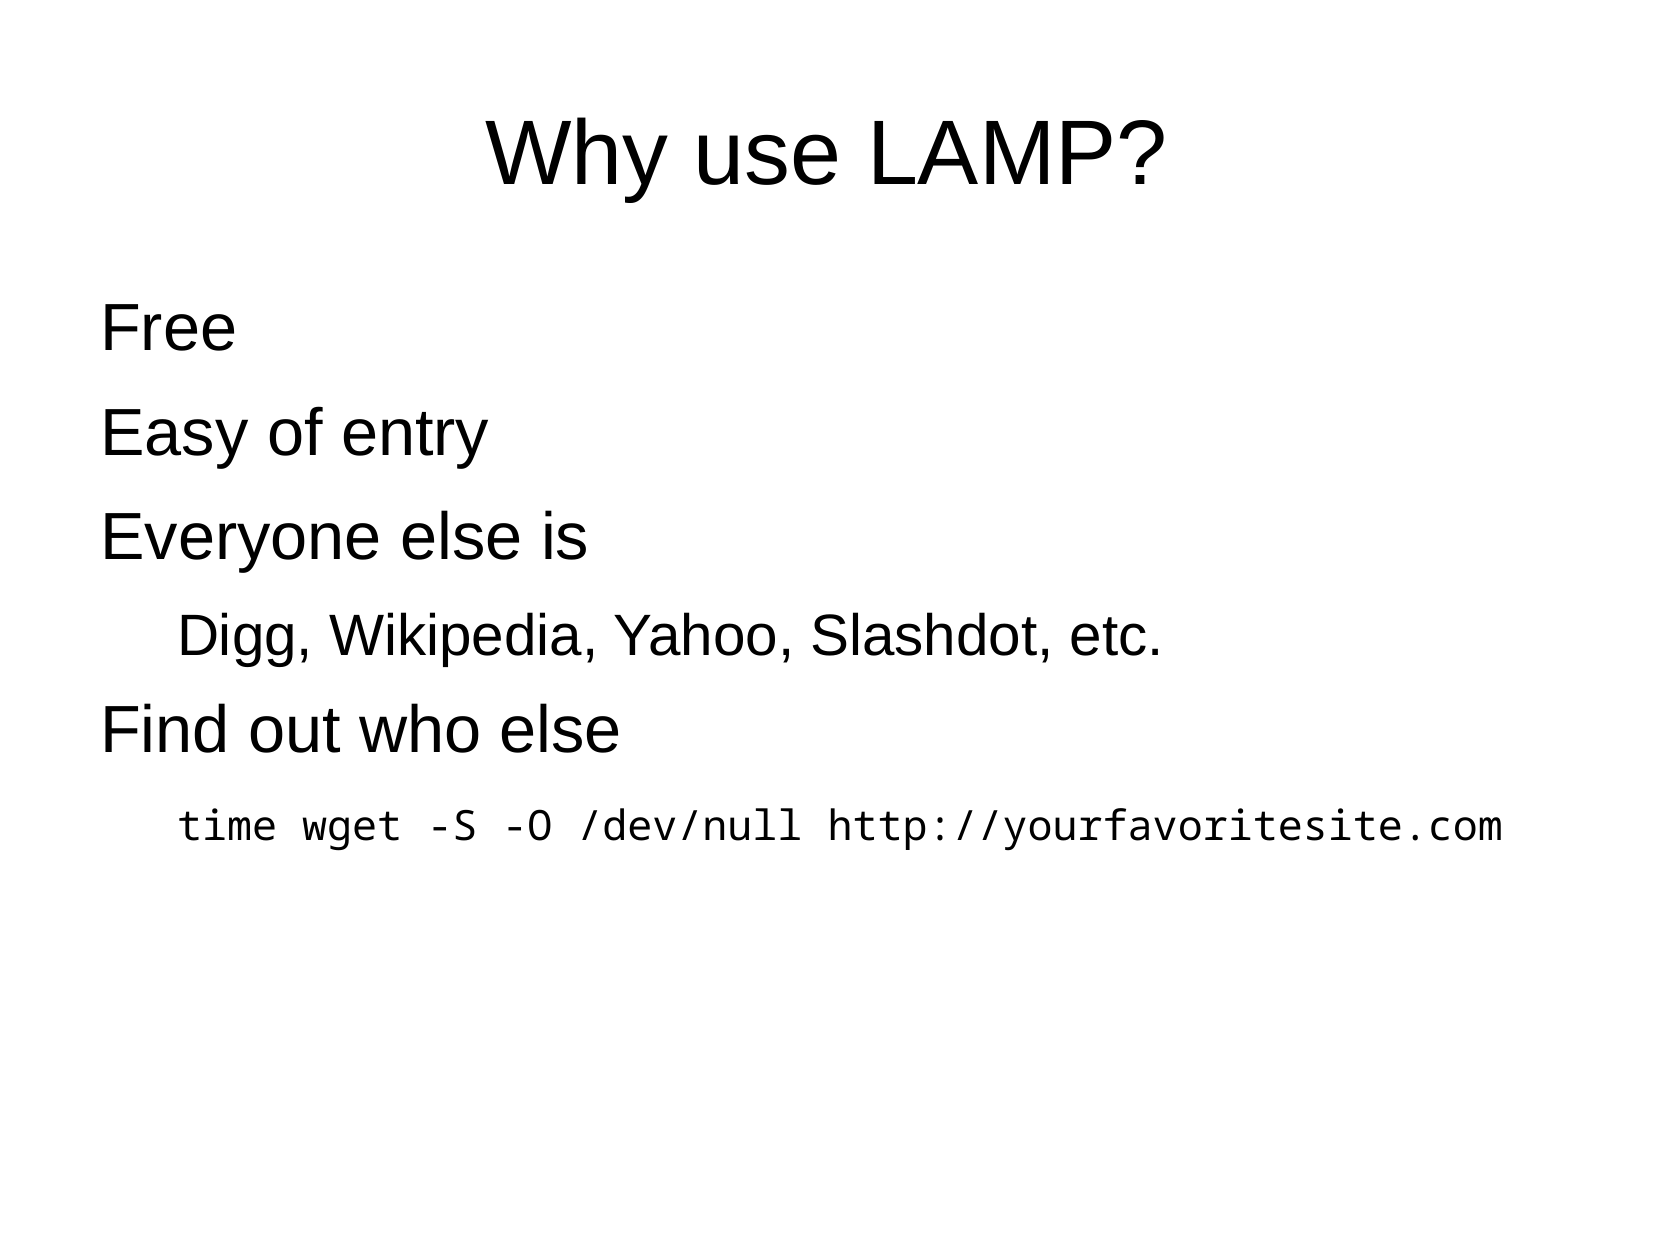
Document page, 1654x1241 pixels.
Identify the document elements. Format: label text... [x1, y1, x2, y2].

title Why use LAMP? [82, 49, 1571, 257]
list Free Easy of entry Everyone else is Digg, Wikipedia, Yahoo, Slashdot, etc. Find out who else time wget -S -O /dev/null http://yourfavoritesite.com [82, 290, 1571, 1094]
